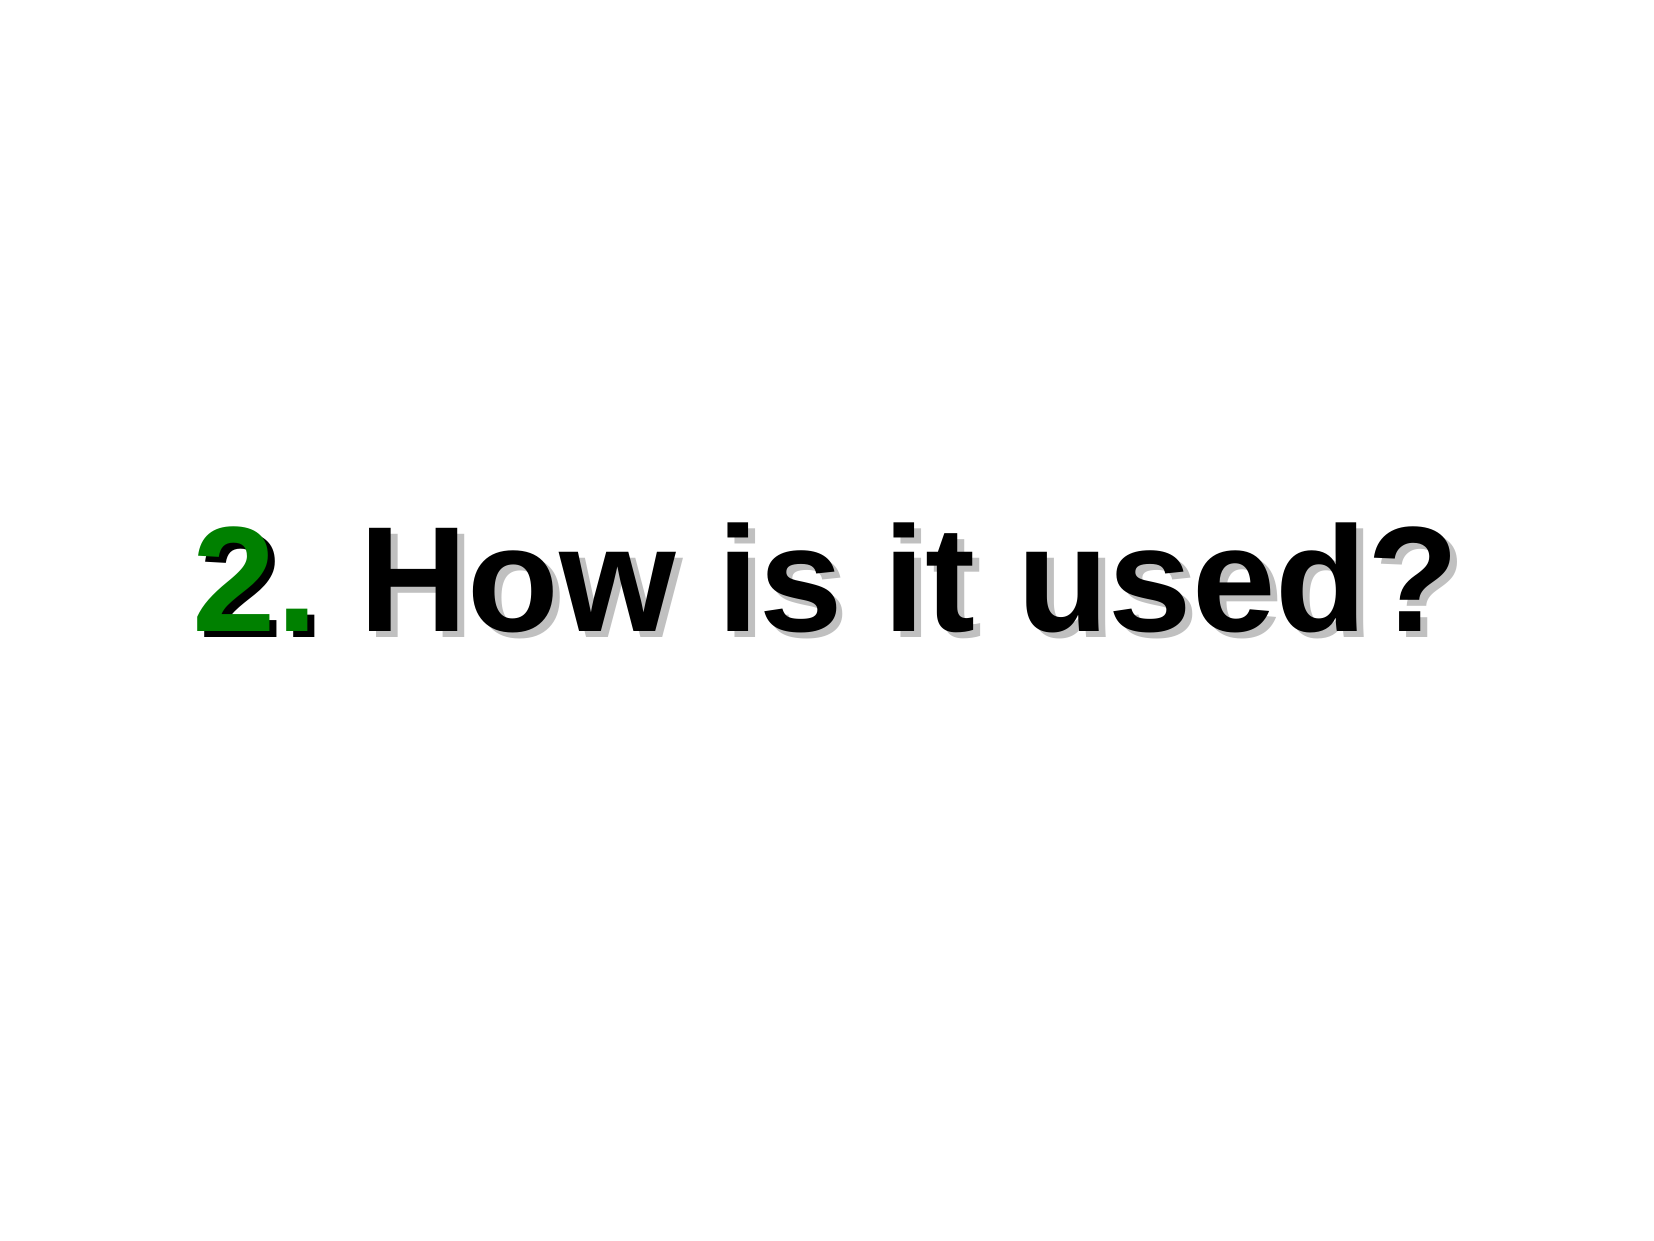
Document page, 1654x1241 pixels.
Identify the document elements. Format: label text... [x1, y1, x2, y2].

subtitle 2. How is it used? [82, 56, 1571, 1102]
